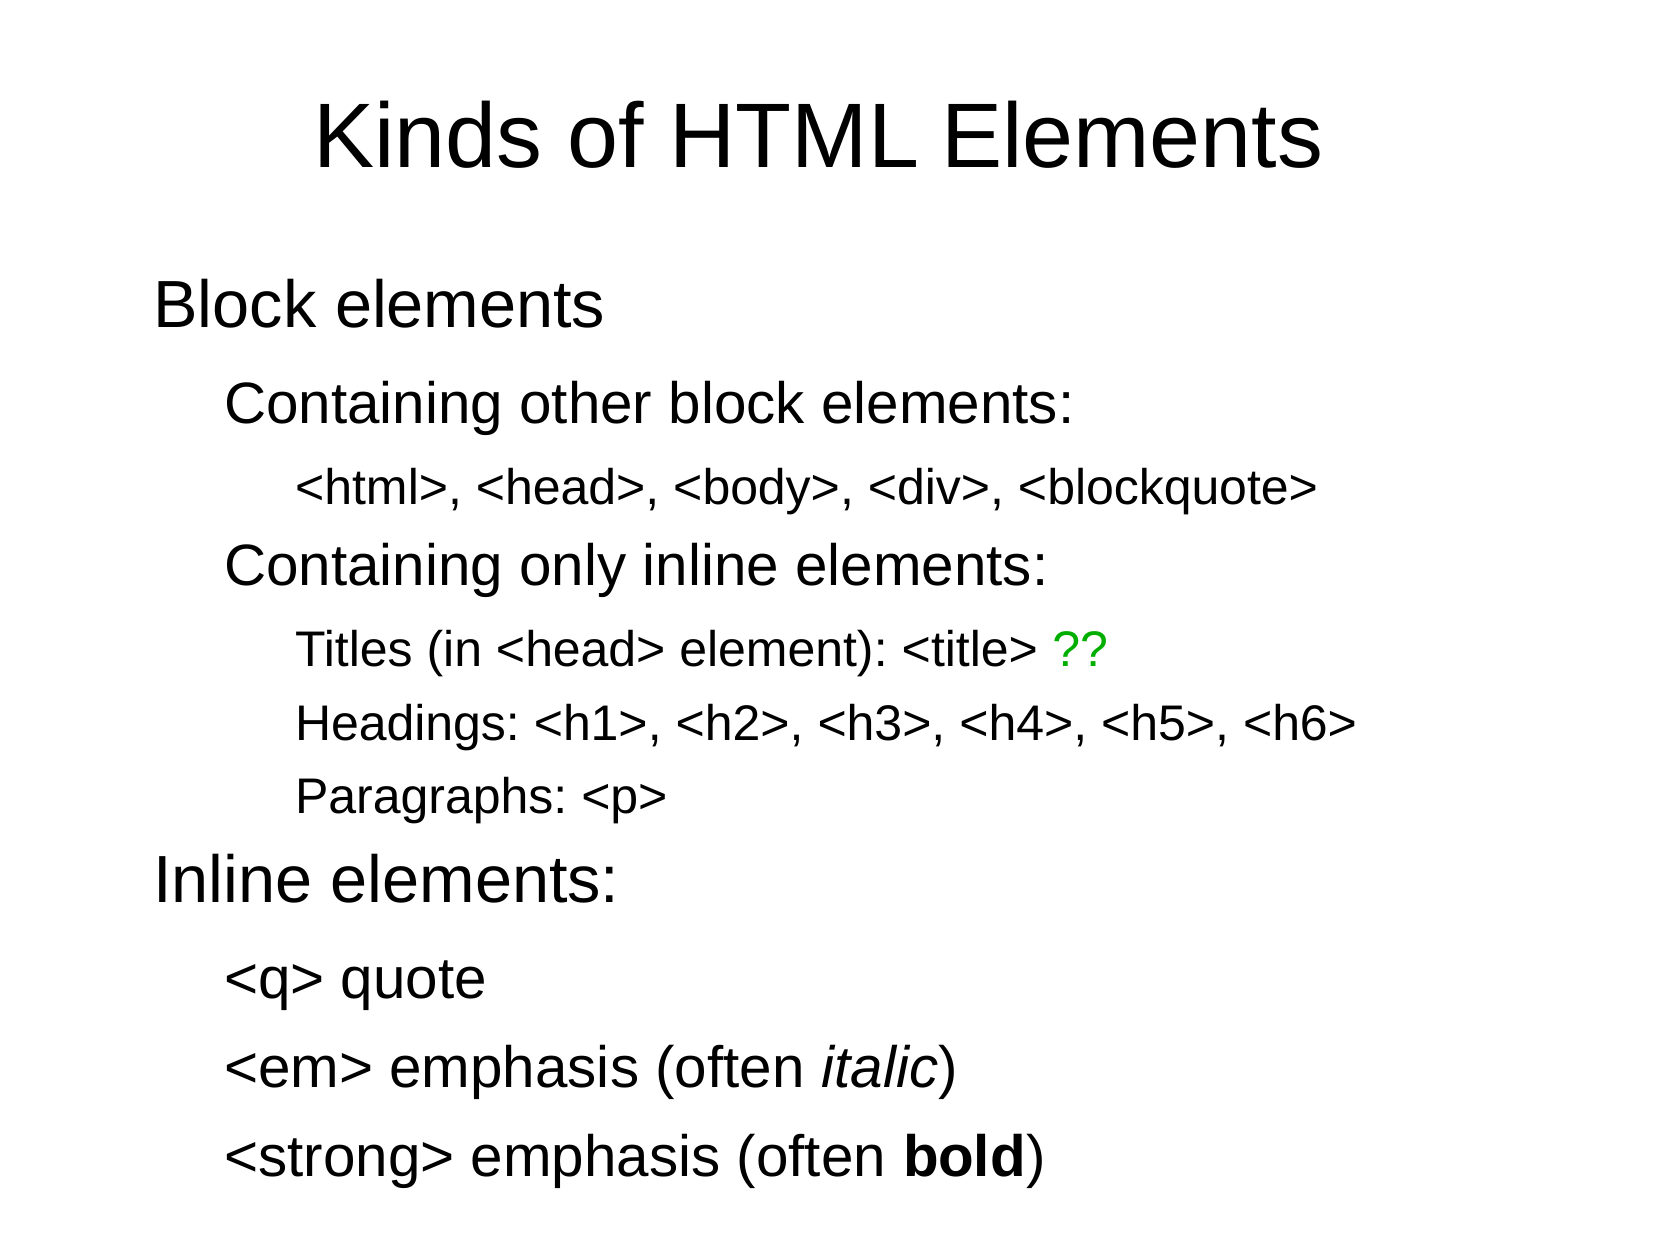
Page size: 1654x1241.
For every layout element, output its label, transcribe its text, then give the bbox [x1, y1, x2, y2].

list Block elements Containing other block elements: <html>, <head>, <body>, <div>, <blockquote> Containing only inline elements: Titles (in <head> element): <title> ?? Headings: <h1>, <h2>, <h3>, <h4>, <h5>, <h6> Paragraphs: <p> Inline elements: <q> quote <em> emphasis (often italic) <strong> emphasis (often bold) [82, 266, 1571, 1190]
title Kinds of HTML Elements [75, 31, 1564, 239]
